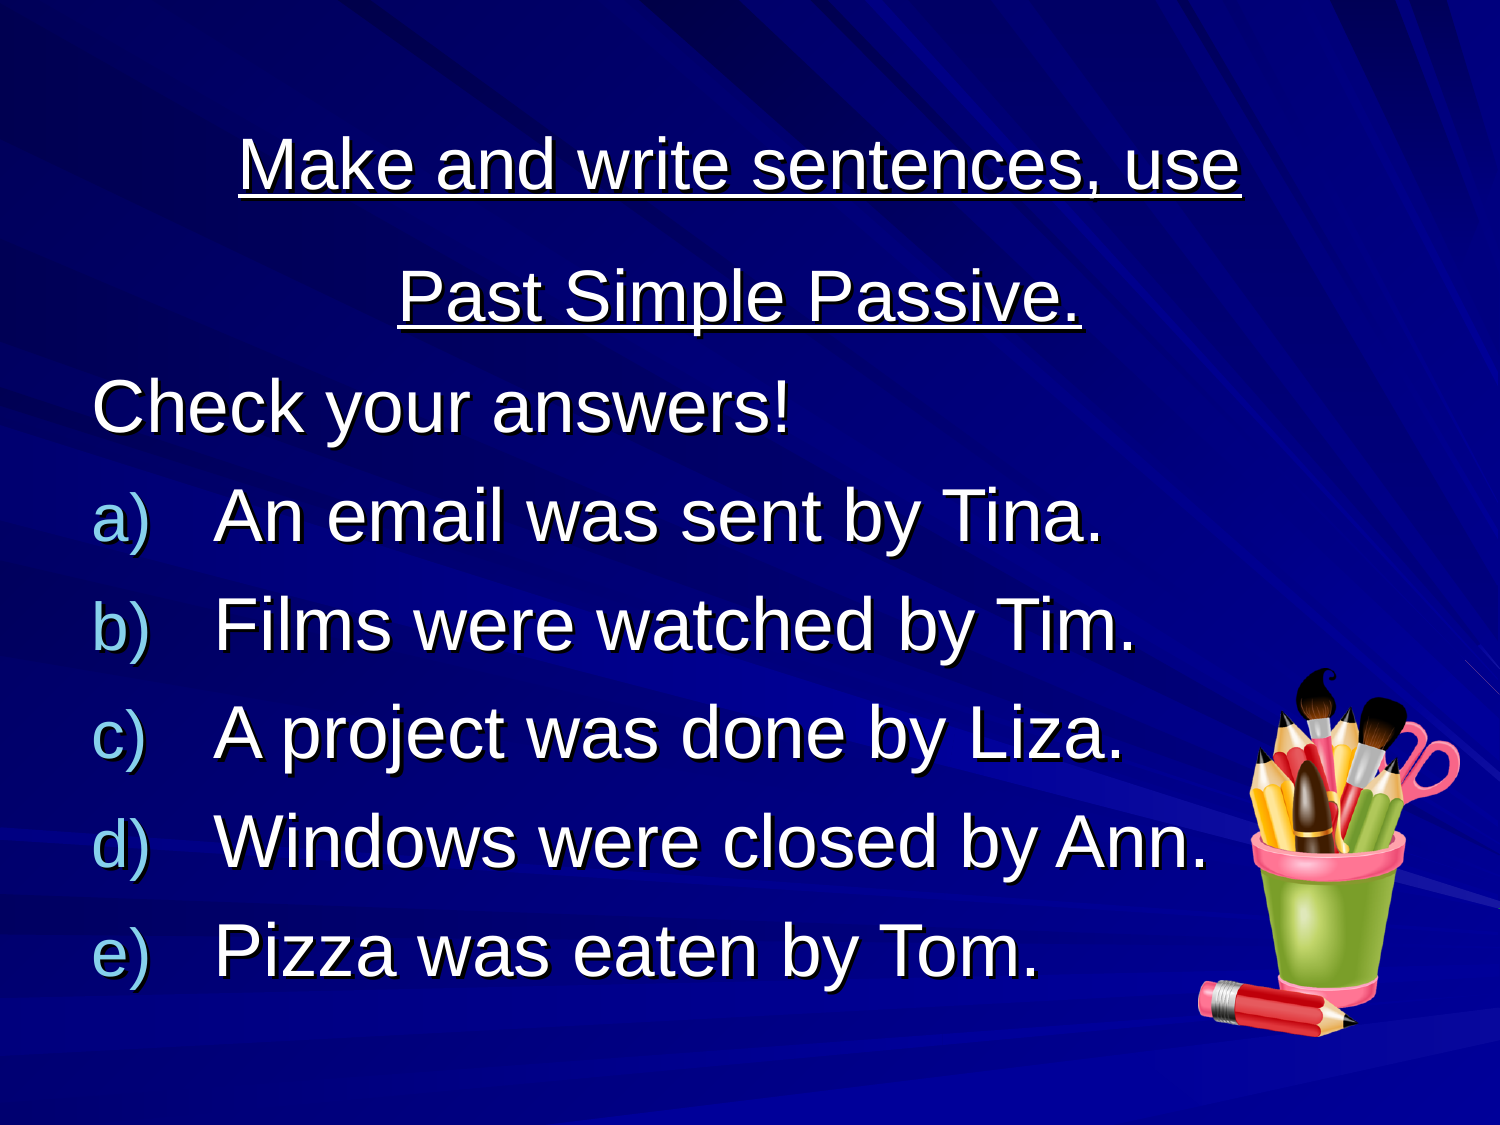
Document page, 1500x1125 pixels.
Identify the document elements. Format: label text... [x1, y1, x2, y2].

picture [1198, 668, 1460, 1038]
subtitle Check your answers! An email was sent by Tina. Films were watched by Tim. A project was done by Liza. Windows were closed by Ann. Pizza was eaten by Tom. [76, 349, 1424, 744]
title Make and write sentences, use Past Simple Passive. [64, 66, 1415, 343]
